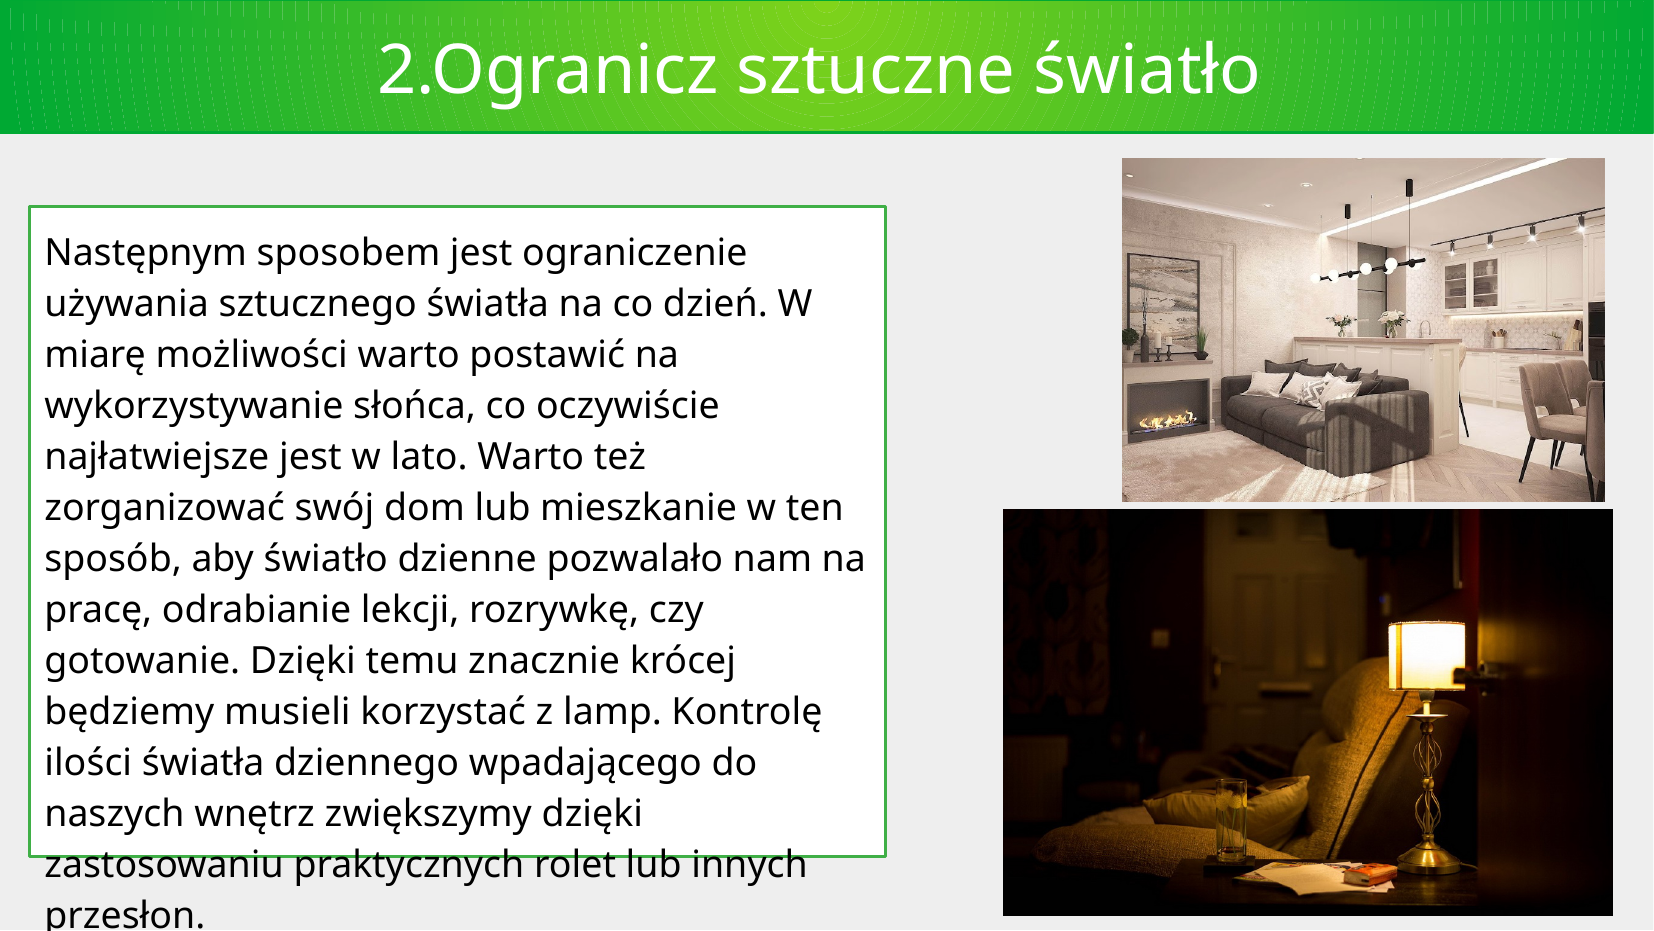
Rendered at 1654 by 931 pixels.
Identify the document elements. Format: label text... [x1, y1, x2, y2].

picture [1003, 509, 1613, 916]
text_box Następnym sposobem jest ograniczenie używania sztucznego światła na co dzień. W miarę możliwości warto postawić na wykorzystywanie słońca, co oczywiście najłatwiejsze jest w lato. Warto też zorganizować swój dom lub mieszkanie w ten sposób, aby światło dzienne pozwalało nam na pracę, odrabianie lekcji, rozrywkę, czy gotowanie. Dzięki temu znacznie krócej będziemy musieli korzystać z lamp. Kontrolę ilości światła dziennego wpadającego do naszych wnętrz zwiększymy dzięki zastosowaniu praktycznych rolet lub innych przesłon. [29, 218, 886, 857]
title 2.Ogranicz sztuczne światło [73, 14, 1565, 119]
text_box [29, 206, 886, 218]
picture [1122, 158, 1605, 502]
